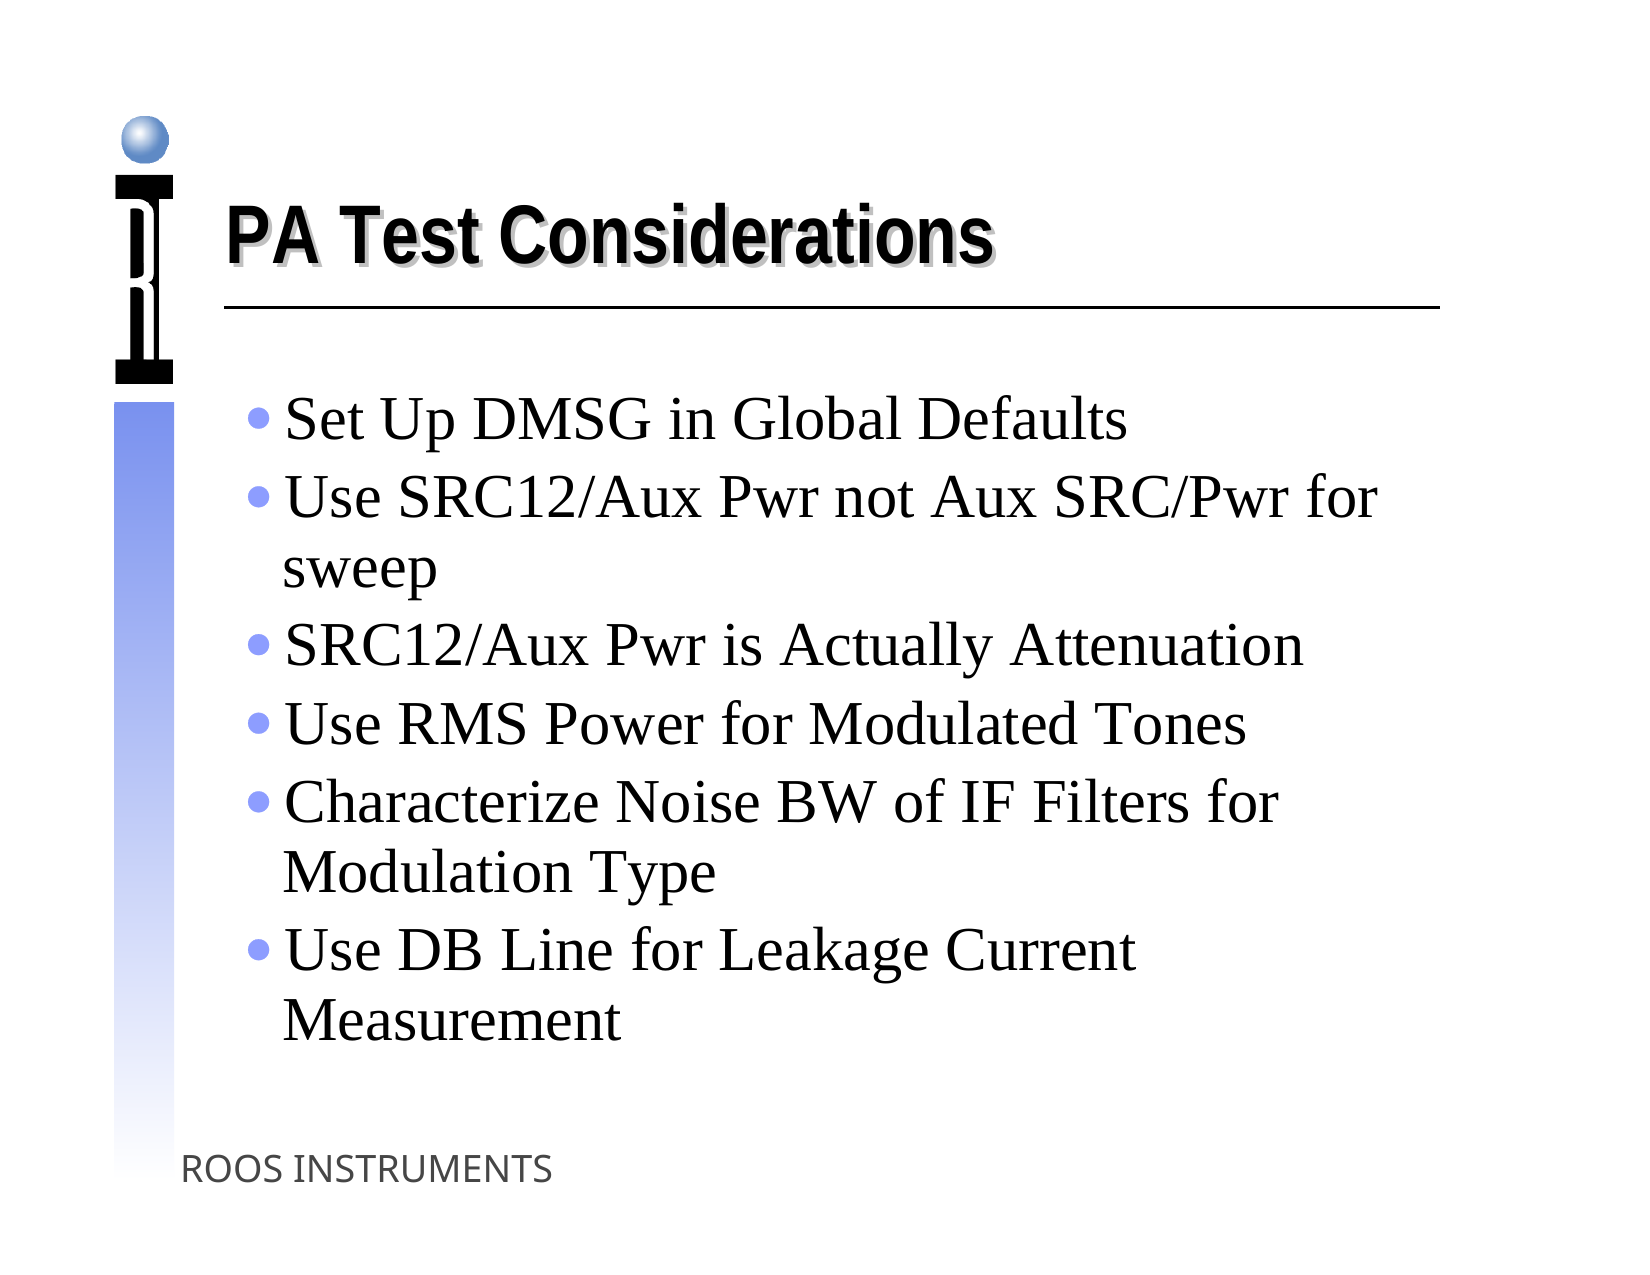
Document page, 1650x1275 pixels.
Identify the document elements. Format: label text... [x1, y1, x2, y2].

text_box PA Test Considerations [225, 99, 1447, 284]
text_box Set Up DMSG in Global Defaults Use SRC12/Aux Pwr not Aux SRC/Pwr for sweep SRC12/Aux Pwr is Actually Attenuation Use RMS Power for Modulated Tones Characterize Noise BW of IF Filters for Modulation Type Use DB Line for Leakage Current Measurement [232, 383, 1456, 1061]
